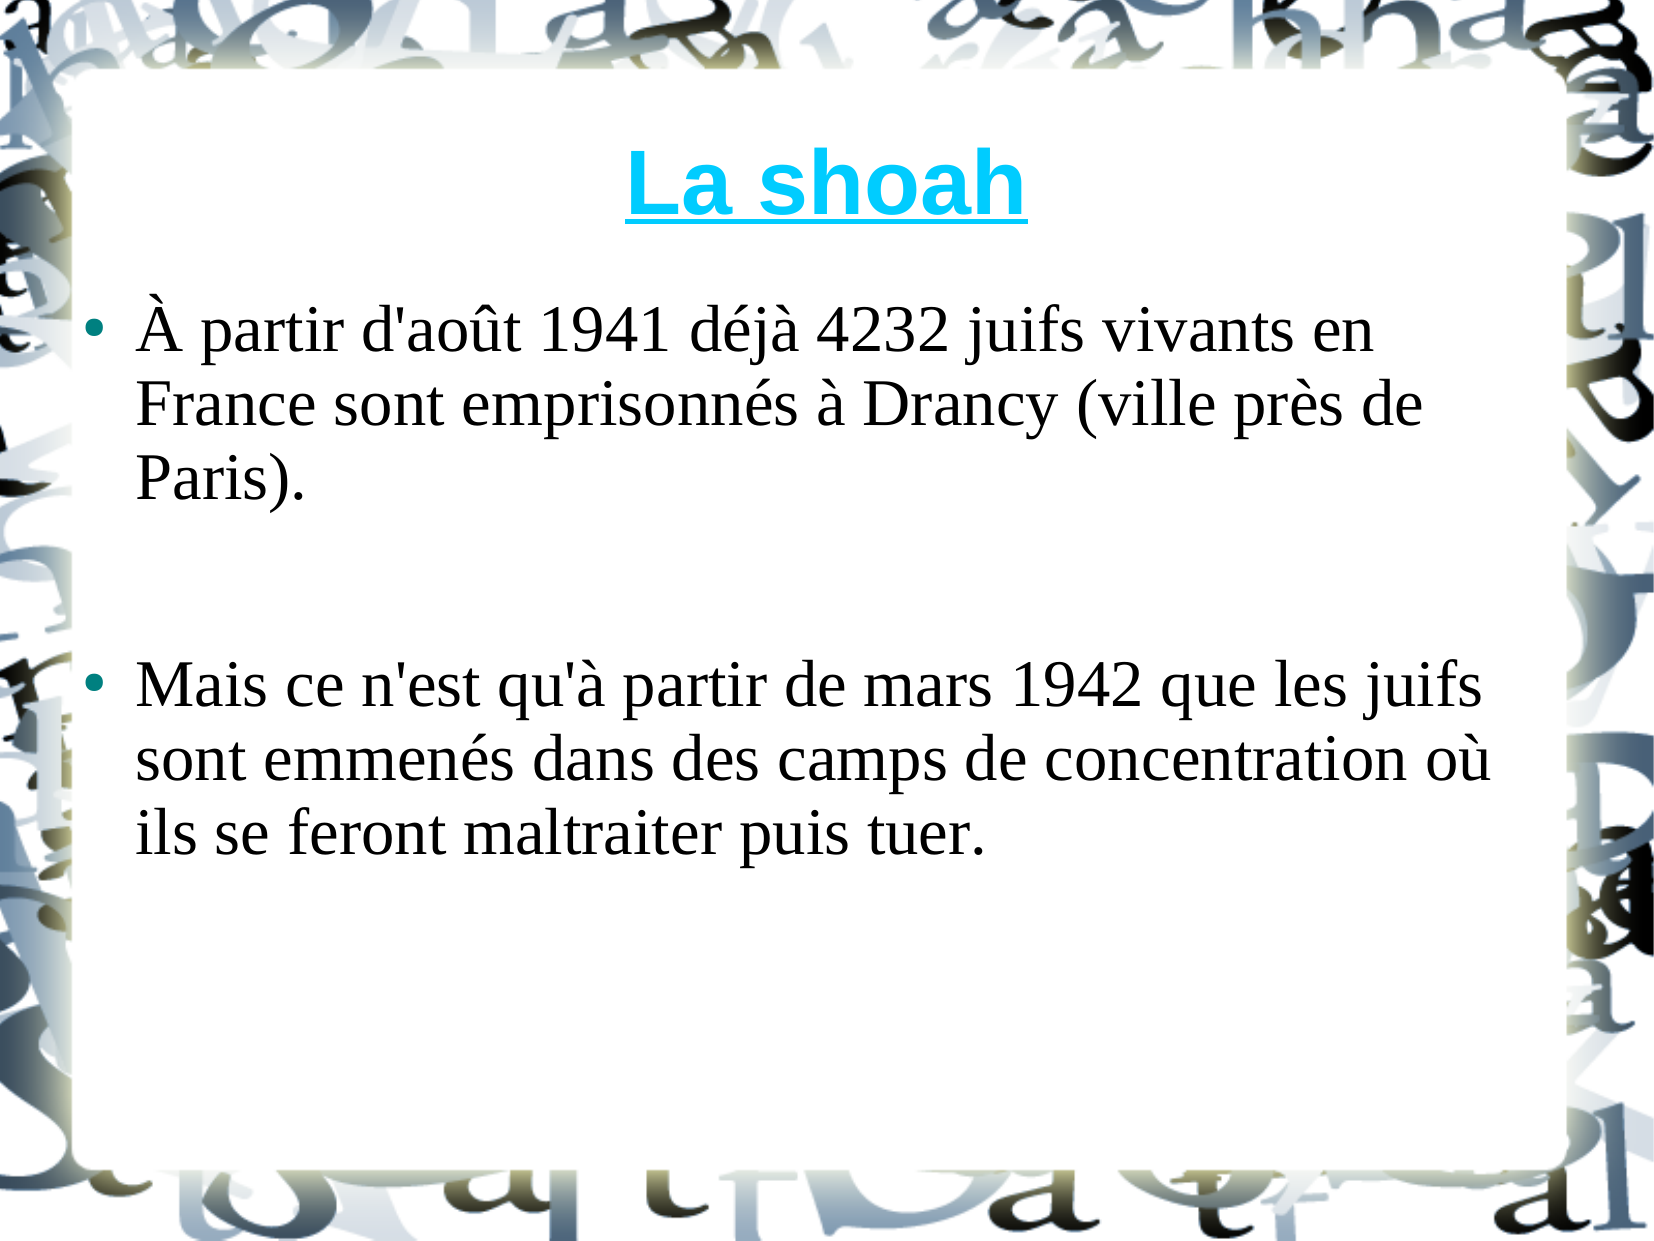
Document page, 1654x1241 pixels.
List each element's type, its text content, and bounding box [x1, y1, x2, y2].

title La shoah [82, 78, 1571, 287]
text_box À partir d'août 1941 déjà 4232 juifs vivants en France sont emprisonnés à Drancy (ville près de Paris). Mais ce n'est qu'à partir de mars 1942 que les juifs sont emmenés dans des camps de concentration où ils se feront maltraiter puis tuer. [64, 291, 1571, 870]
picture [0, 0, 1654, 1241]
